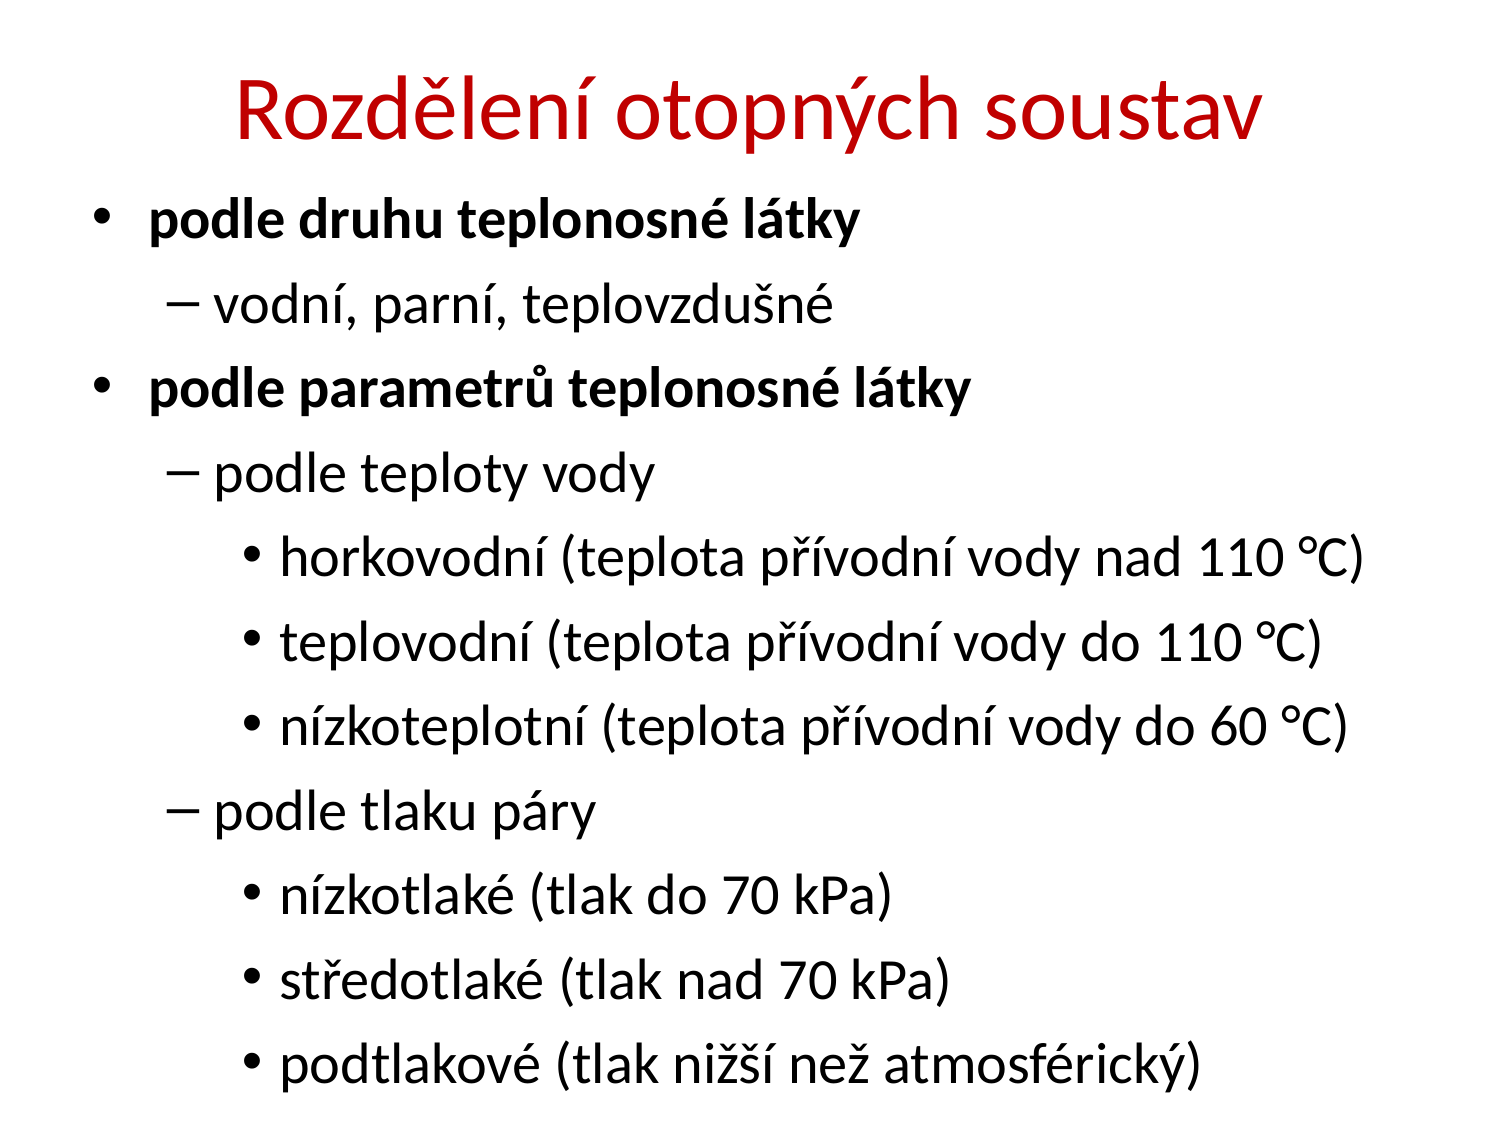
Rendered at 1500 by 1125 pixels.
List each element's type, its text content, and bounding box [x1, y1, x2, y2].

list podle druhu teplonosné látky vodní, parní, teplovzdušné podle parametrů teplonosné látky podle teploty vody horkovodní (teplota přívodní vody nad 110 °C) teplovodní (teplota přívodní vody do 110 °C) nízkoteplotní (teplota přívodní vody do 60 °C) podle tlaku páry nízkotlaké (tlak do 70 kPa) středotlaké (tlak nad 70 kPa) podtlakové (tlak nižší než atmosférický) [76, 172, 1427, 1103]
title Rozdělení otopných soustav [75, 40, 1426, 166]
